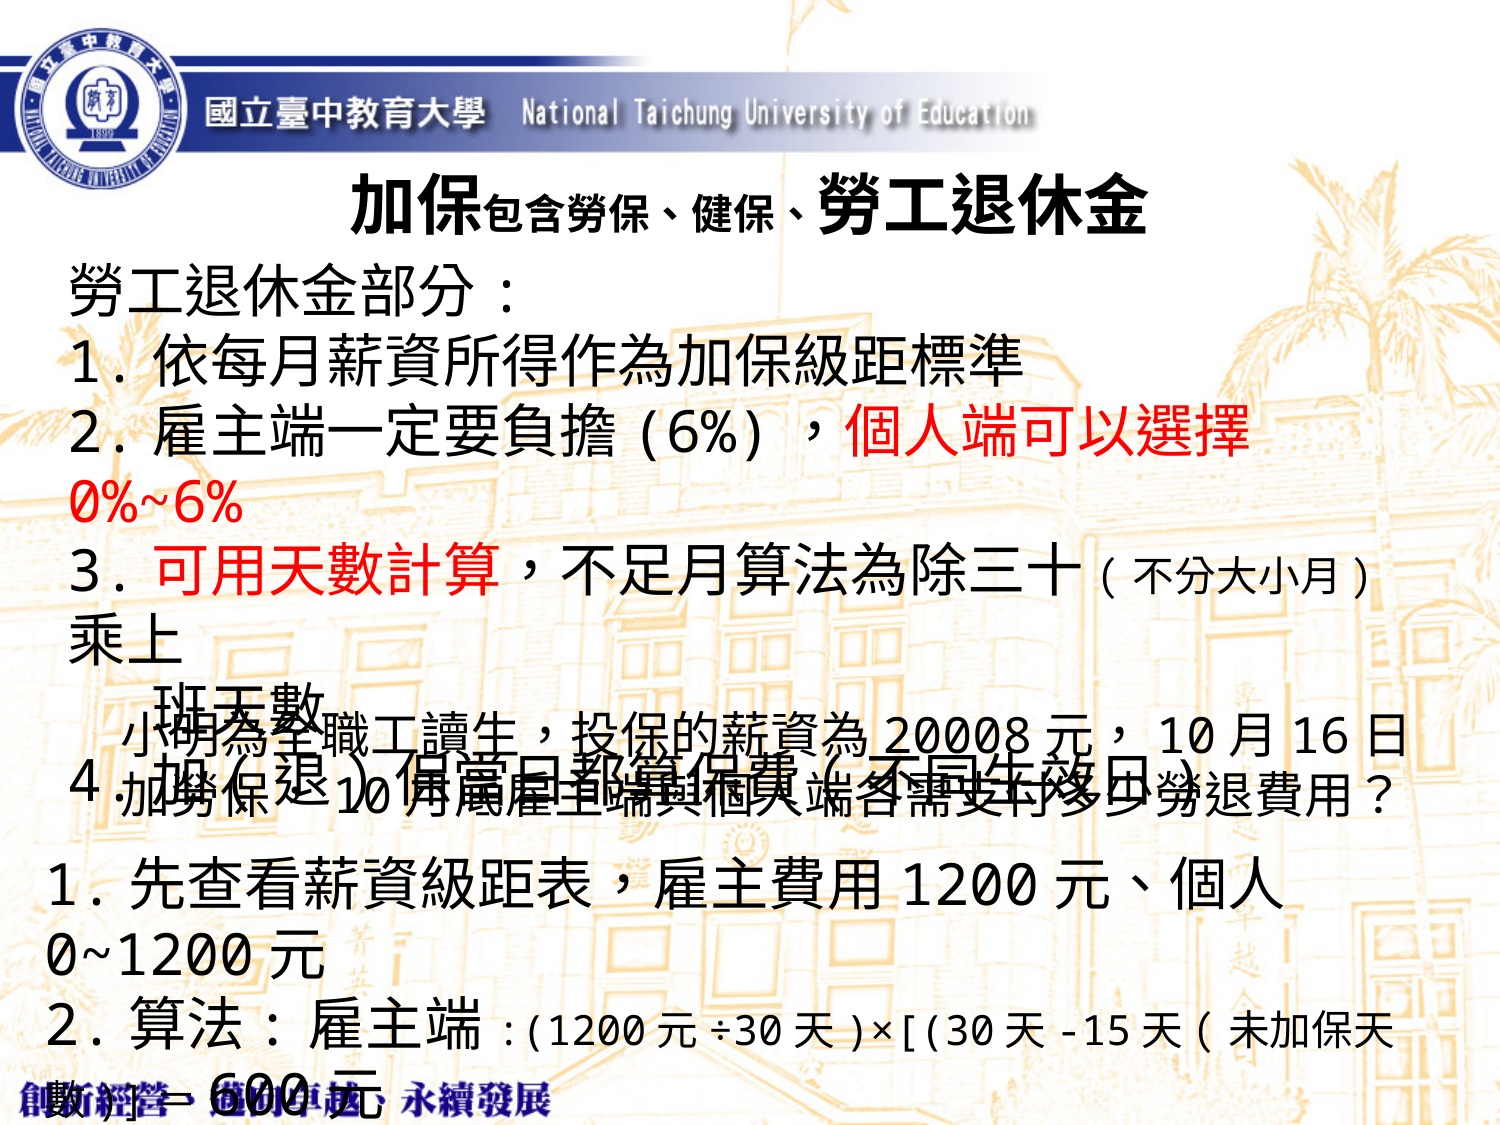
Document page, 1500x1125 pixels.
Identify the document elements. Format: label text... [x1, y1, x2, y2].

text_box 小明為全職工讀生，投保的薪資為20008元，10月16日加勞保，10月底雇主端與個人端各需支付多少勞退費用？ [105, 695, 1441, 832]
text_box 勞工退休金部分: 1.依每月薪資所得作為加保級距標準 2.雇主端一定要負擔(6%)，個人端可以選擇0%~6% 3.可用天數計算，不足月算法為除三十(不分大小月)乘上 班天數 4.加(退)保當日都算保費(不同生效日) [53, 246, 1447, 822]
text_box 1.先查看薪資級距表，雇主費用1200元、個人0~1200元 2.算法:雇主端:(1200元÷30天)×[(30天-15天(未加保天數)]＝600元 個人端:(1200元÷30天)×[(30天-15天(未加保天數)]＝0~600元 [29, 839, 1500, 1125]
picture [0, 257, 1500, 1125]
picture [0, 0, 1500, 148]
title 加保包含勞保、健保、勞工退休金 [0, 148, 1500, 257]
